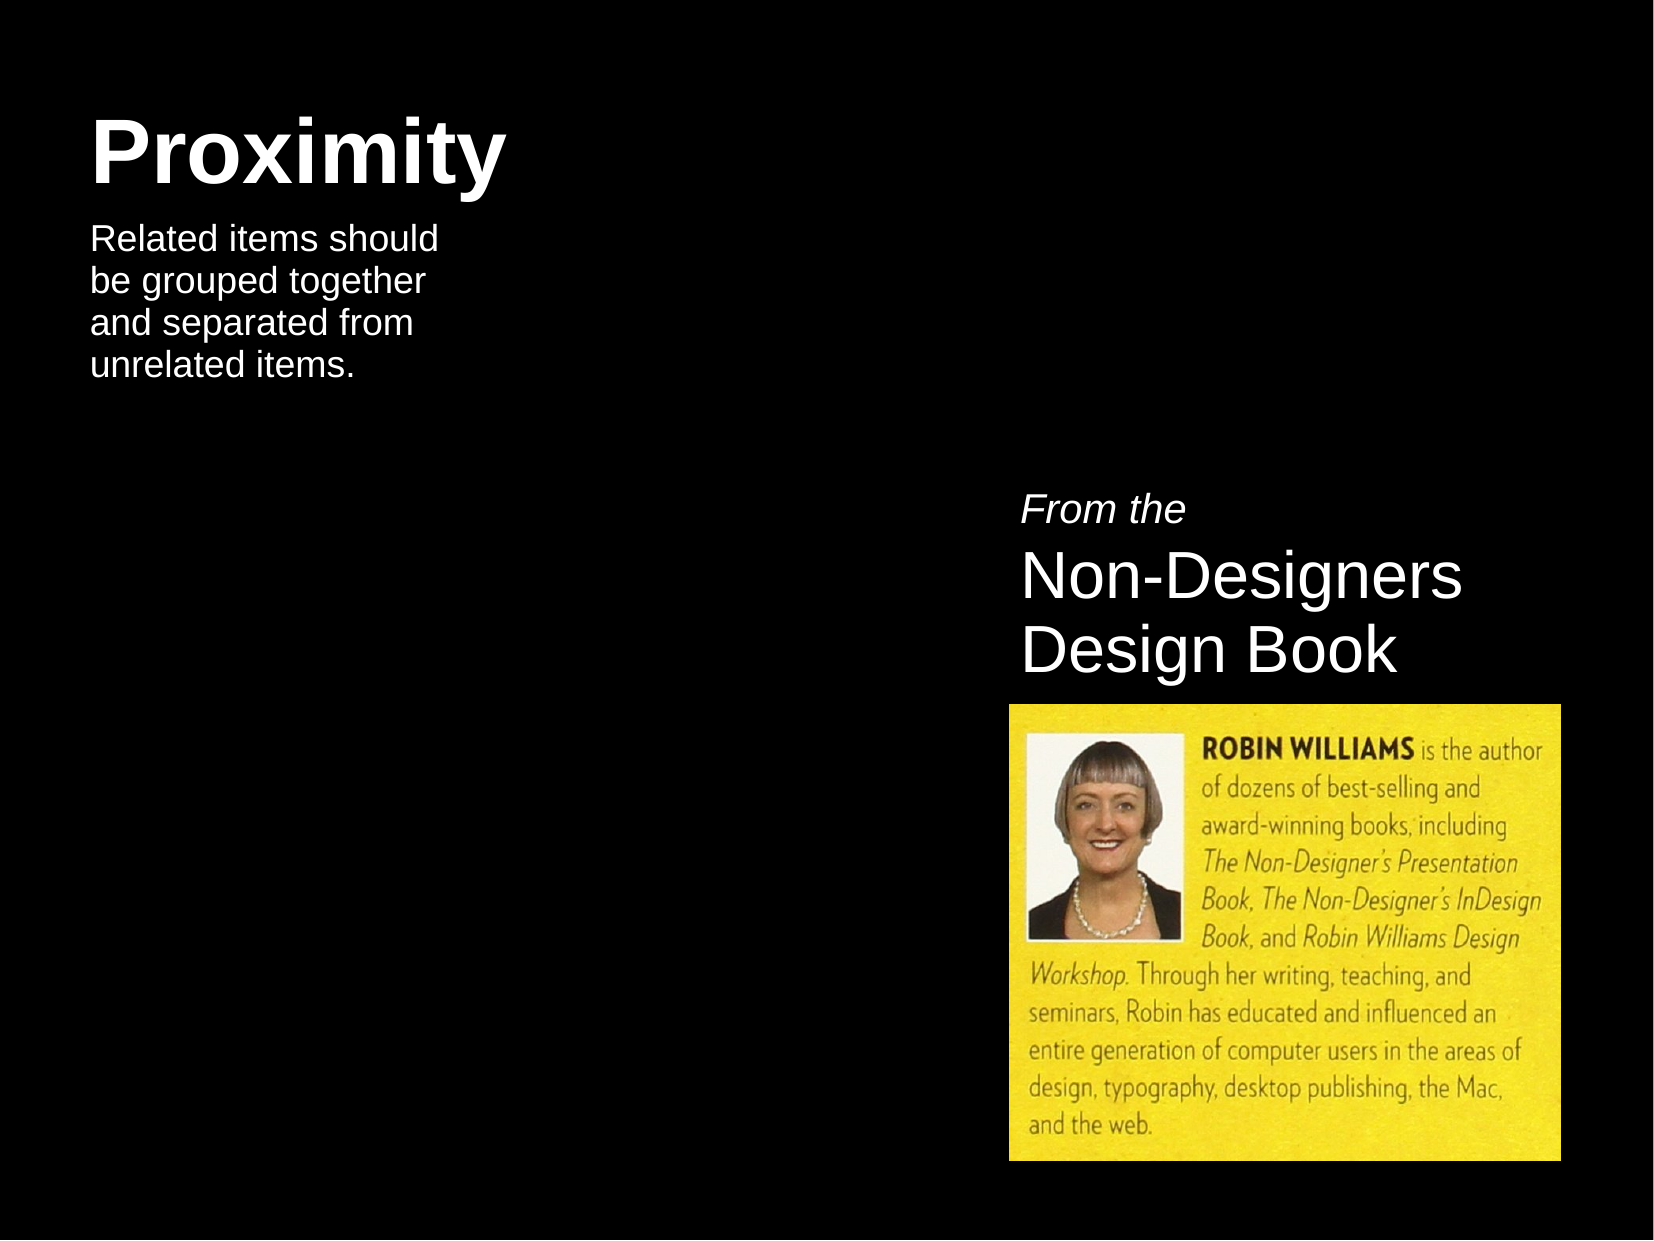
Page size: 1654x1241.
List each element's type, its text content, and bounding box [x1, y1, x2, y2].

subtitle From the Non-Designers Design Book [1020, 290, 1571, 1010]
picture [1009, 704, 1561, 1161]
text_box Related items should be grouped together and separated from unrelated items. [75, 210, 496, 393]
title Proximity [90, 47, 641, 256]
